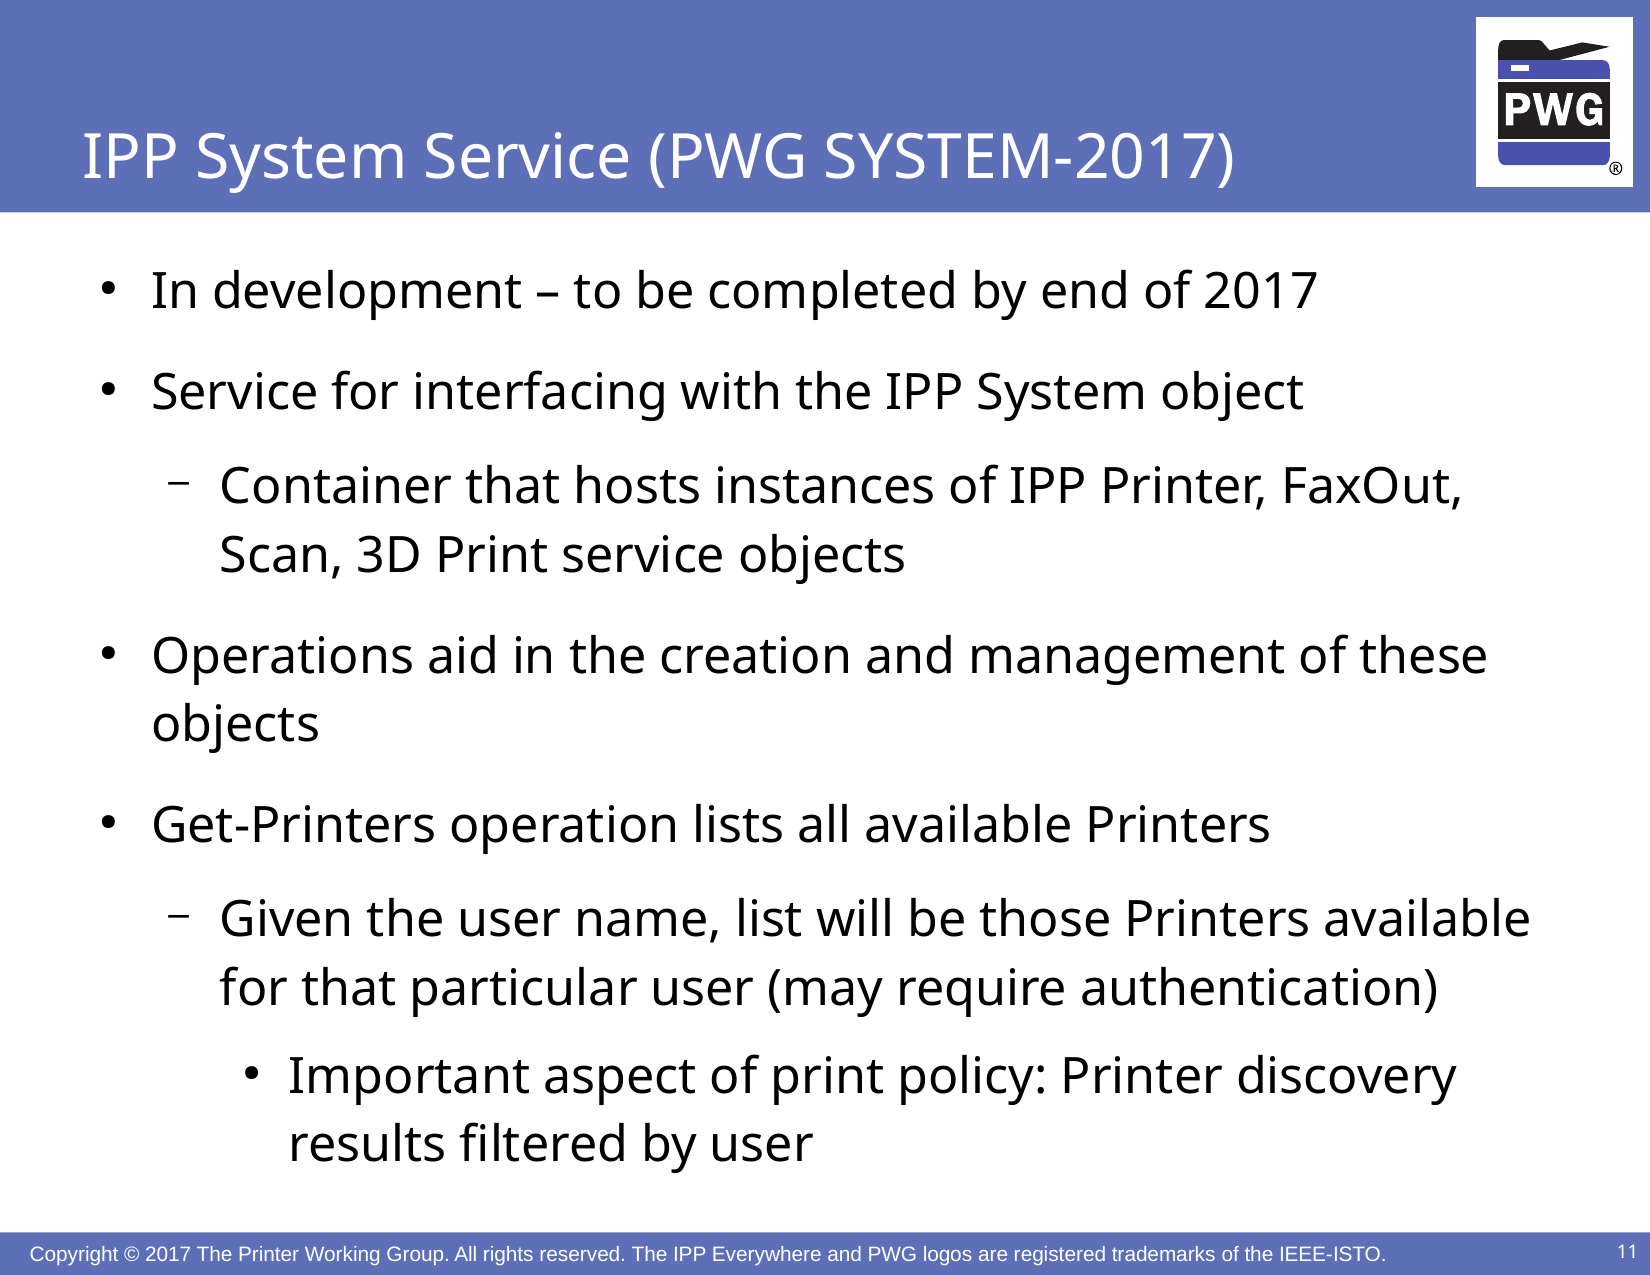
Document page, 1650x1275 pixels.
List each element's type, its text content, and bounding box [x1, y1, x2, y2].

title IPP System Service (PWG SYSTEM-2017) [82, 8, 1449, 198]
list In development – to be completed by end of 2017 Service for interfacing with the IPP System object Container that hosts instances of IPP Printer, FaxOut, Scan, 3D Print service objects Operations aid in the creation and management of these objects Get-Printers operation lists all available Printers Given the user name, list will be those Printers available for that particular user (may require authentication) Important aspect of print policy: Printer discovery results filtered by user [82, 254, 1568, 1233]
